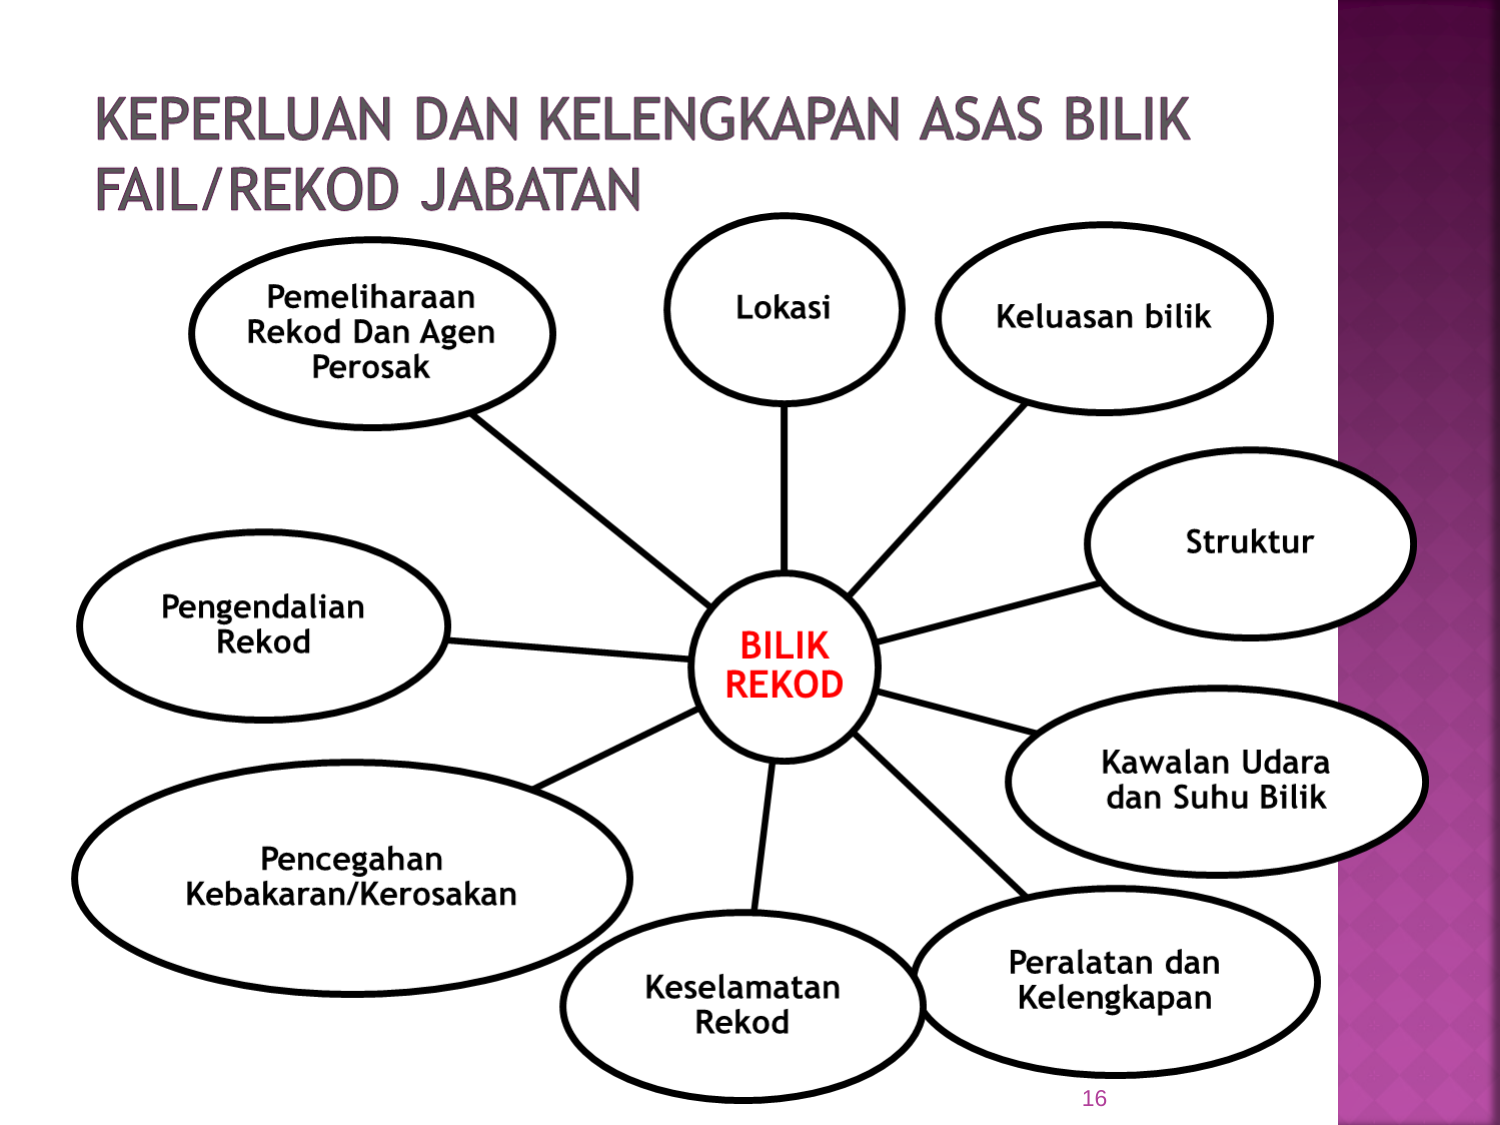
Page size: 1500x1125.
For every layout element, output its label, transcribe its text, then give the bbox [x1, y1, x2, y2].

picture [71, 0, 1500, 1125]
text_box <number> [1025, 1075, 1123, 1114]
